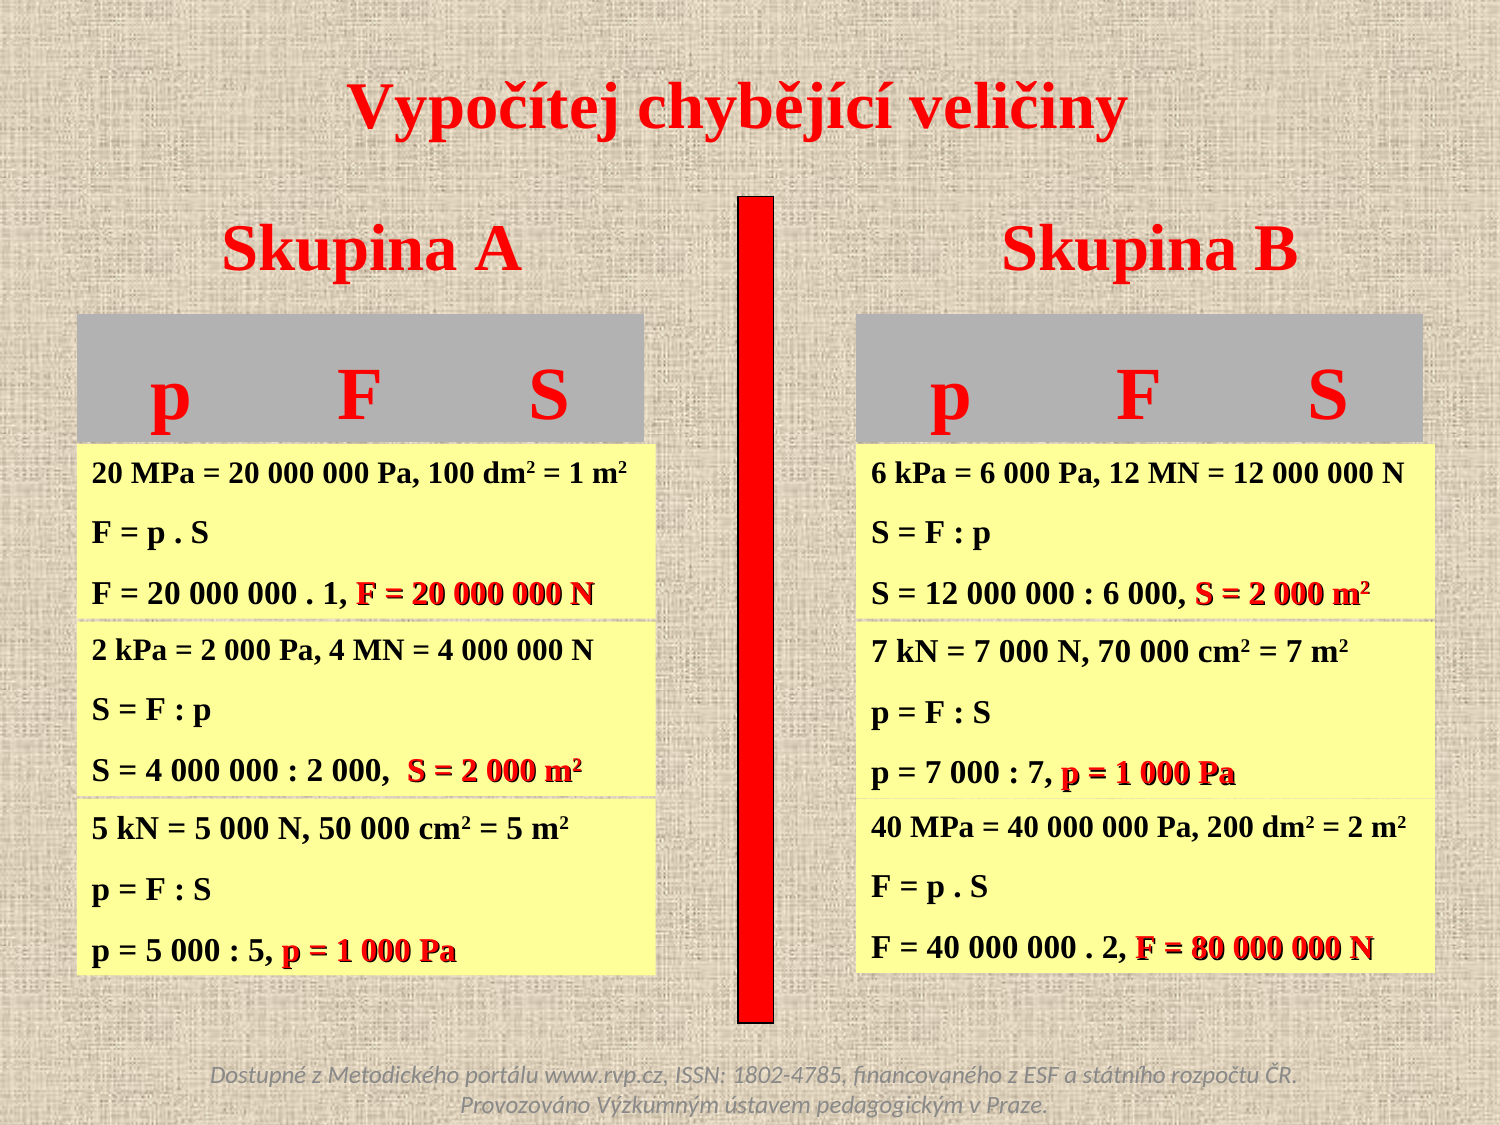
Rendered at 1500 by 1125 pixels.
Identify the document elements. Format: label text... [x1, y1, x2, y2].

text_box 20 MPa = 20 000 000 Pa, 100 dm2 = 1 m2 F = p . S F = 20 000 000 . 1, F = 20 000 000 N [76, 444, 656, 619]
text_box 7 kN = 7 000 N, 70 000 cm2 = 7 m2 p = F : S p = 7 000 : 7, p = 1 000 Pa [856, 621, 1435, 799]
text_box 6 kPa = 6 000 Pa, 12 MN = 12 000 000 N S = F : p S = 12 000 000 : 6 000, S = 2 000 m2 [856, 444, 1435, 619]
table_header S [455, 314, 644, 442]
table_header p [856, 314, 1045, 442]
table_header S [1234, 314, 1423, 442]
text_box 5 kN = 5 000 N, 50 000 cm2 = 5 m2 p = F : S p = 5 000 : 5, p = 1 000 Pa [76, 798, 656, 976]
table_header p [77, 314, 266, 442]
table_header F [1045, 314, 1234, 442]
text_box 40 MPa = 40 000 000 Pa, 200 dm2 = 2 m2 F = p . S F = 40 000 000 . 2, F = 80 000 000 N [856, 799, 1435, 973]
picture [0, 0, 1500, 1125]
text_box [738, 196, 774, 1023]
table_header F [266, 314, 455, 442]
text_box 2 kPa = 2 000 Pa, 4 MN = 4 000 000 N S = F : p S = 4 000 000 : 2 000, S = 2 000 m2 [76, 621, 656, 796]
text_box Skupina A [206, 196, 582, 292]
text_box Skupina B [986, 196, 1362, 292]
text_box Vypočítej chybějící veličiny [123, 54, 1353, 151]
